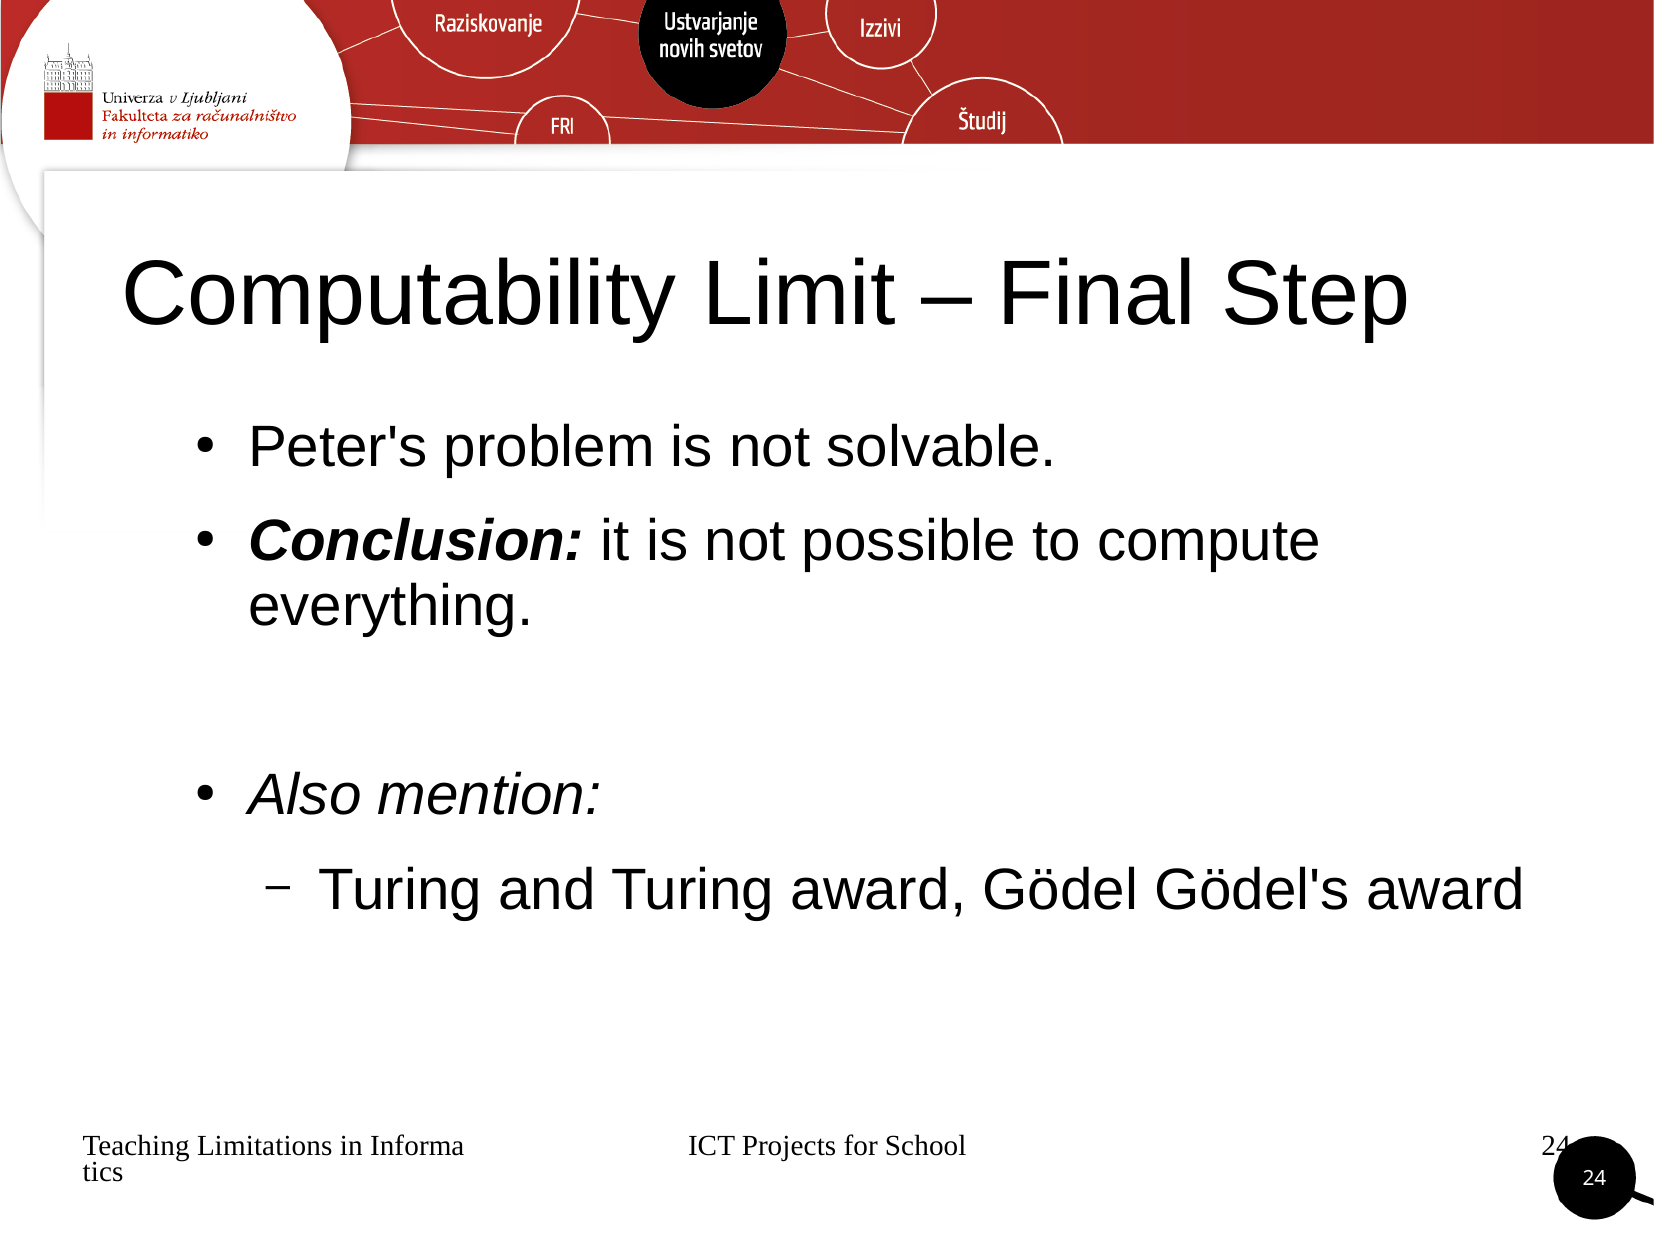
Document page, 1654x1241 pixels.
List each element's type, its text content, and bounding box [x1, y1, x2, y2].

list Peter's problem is not solvable. Conclusion: it is not possible to compute everything. Also mention: Turing and Turing award, Gödel Gödel's award [177, 413, 1548, 1052]
text_box <številka> [1553, 1145, 1636, 1212]
picture [0, 0, 1654, 1241]
title Computability Limit – Final Step [35, 188, 1524, 397]
